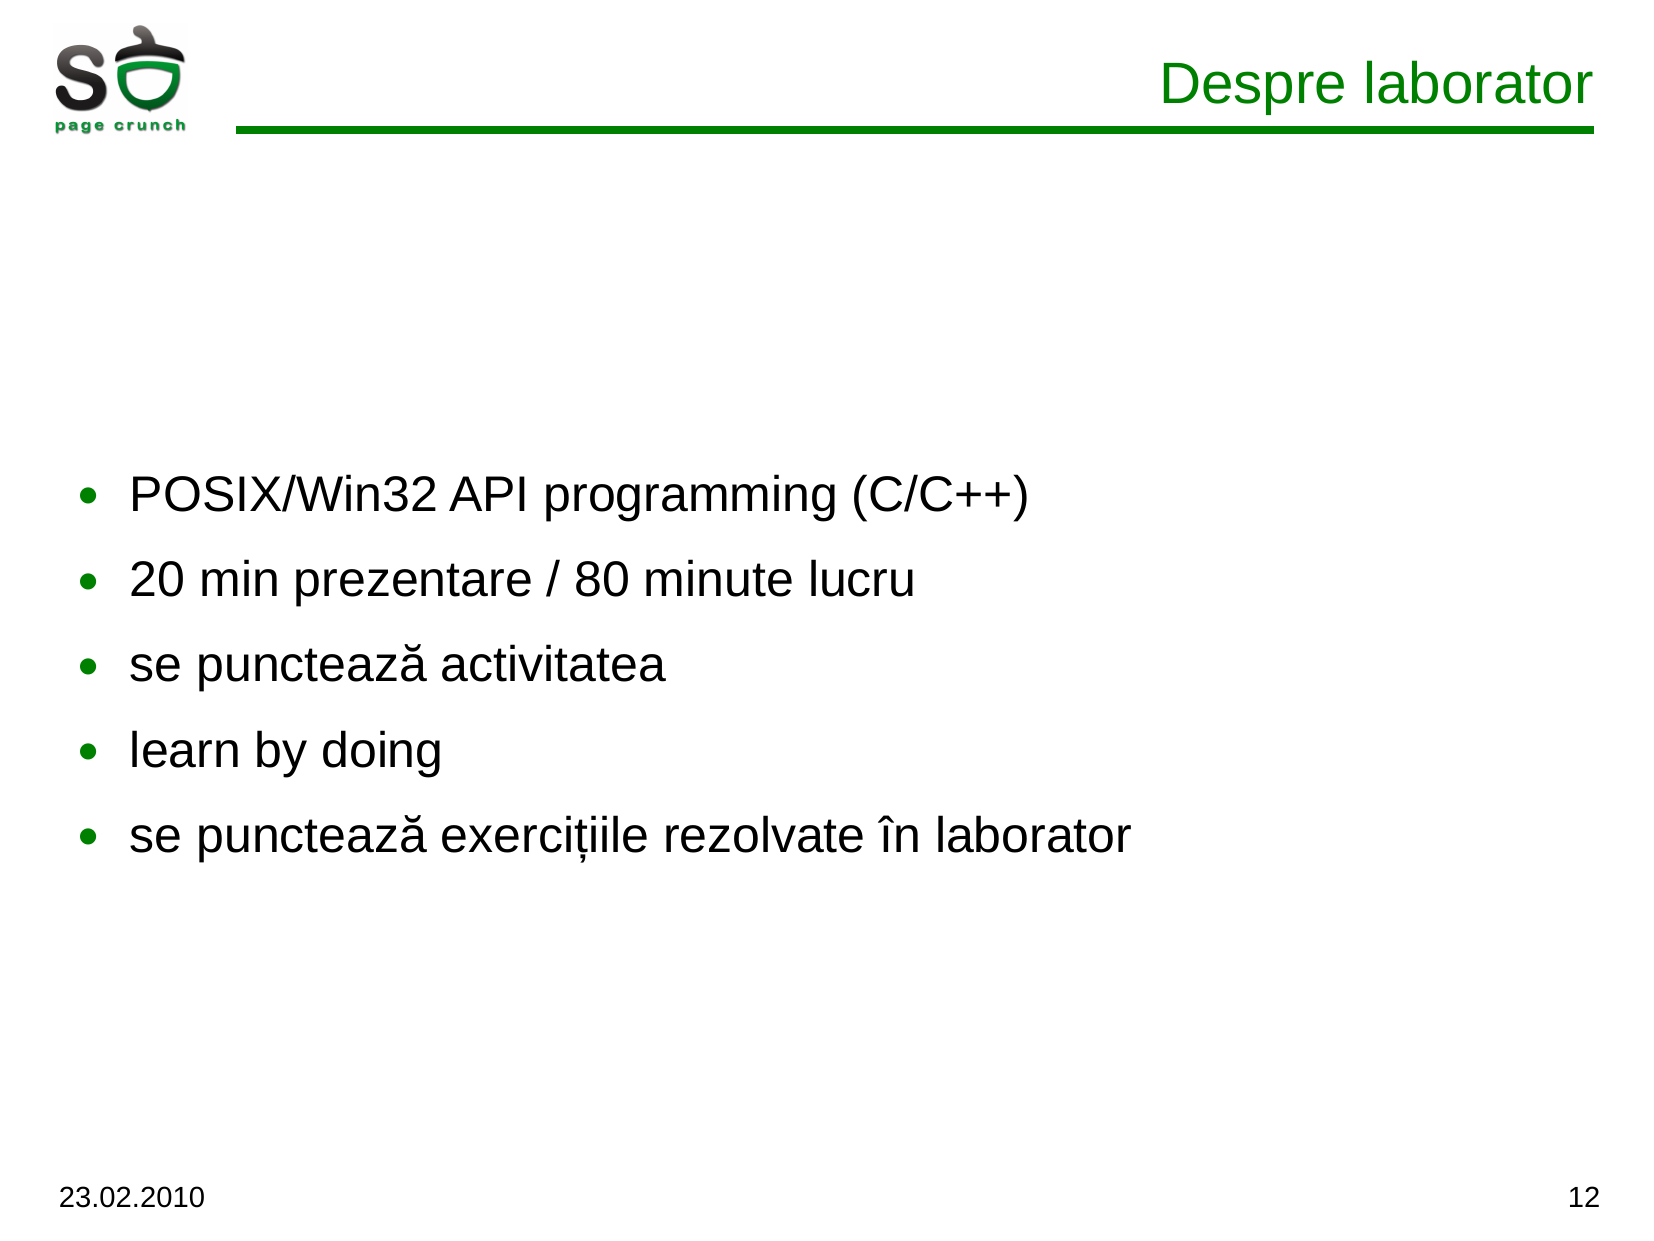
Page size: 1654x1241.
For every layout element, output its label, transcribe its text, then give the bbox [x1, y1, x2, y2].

title Despre laborator [236, 49, 1595, 119]
list POSIX/Win32 API programming (C/C++) 20 min prezentare / 80 minute lucru se punctează activitatea learn by doing se punctează exercițiile rezolvate în laborator [59, 177, 1595, 1152]
picture [53, 23, 188, 136]
